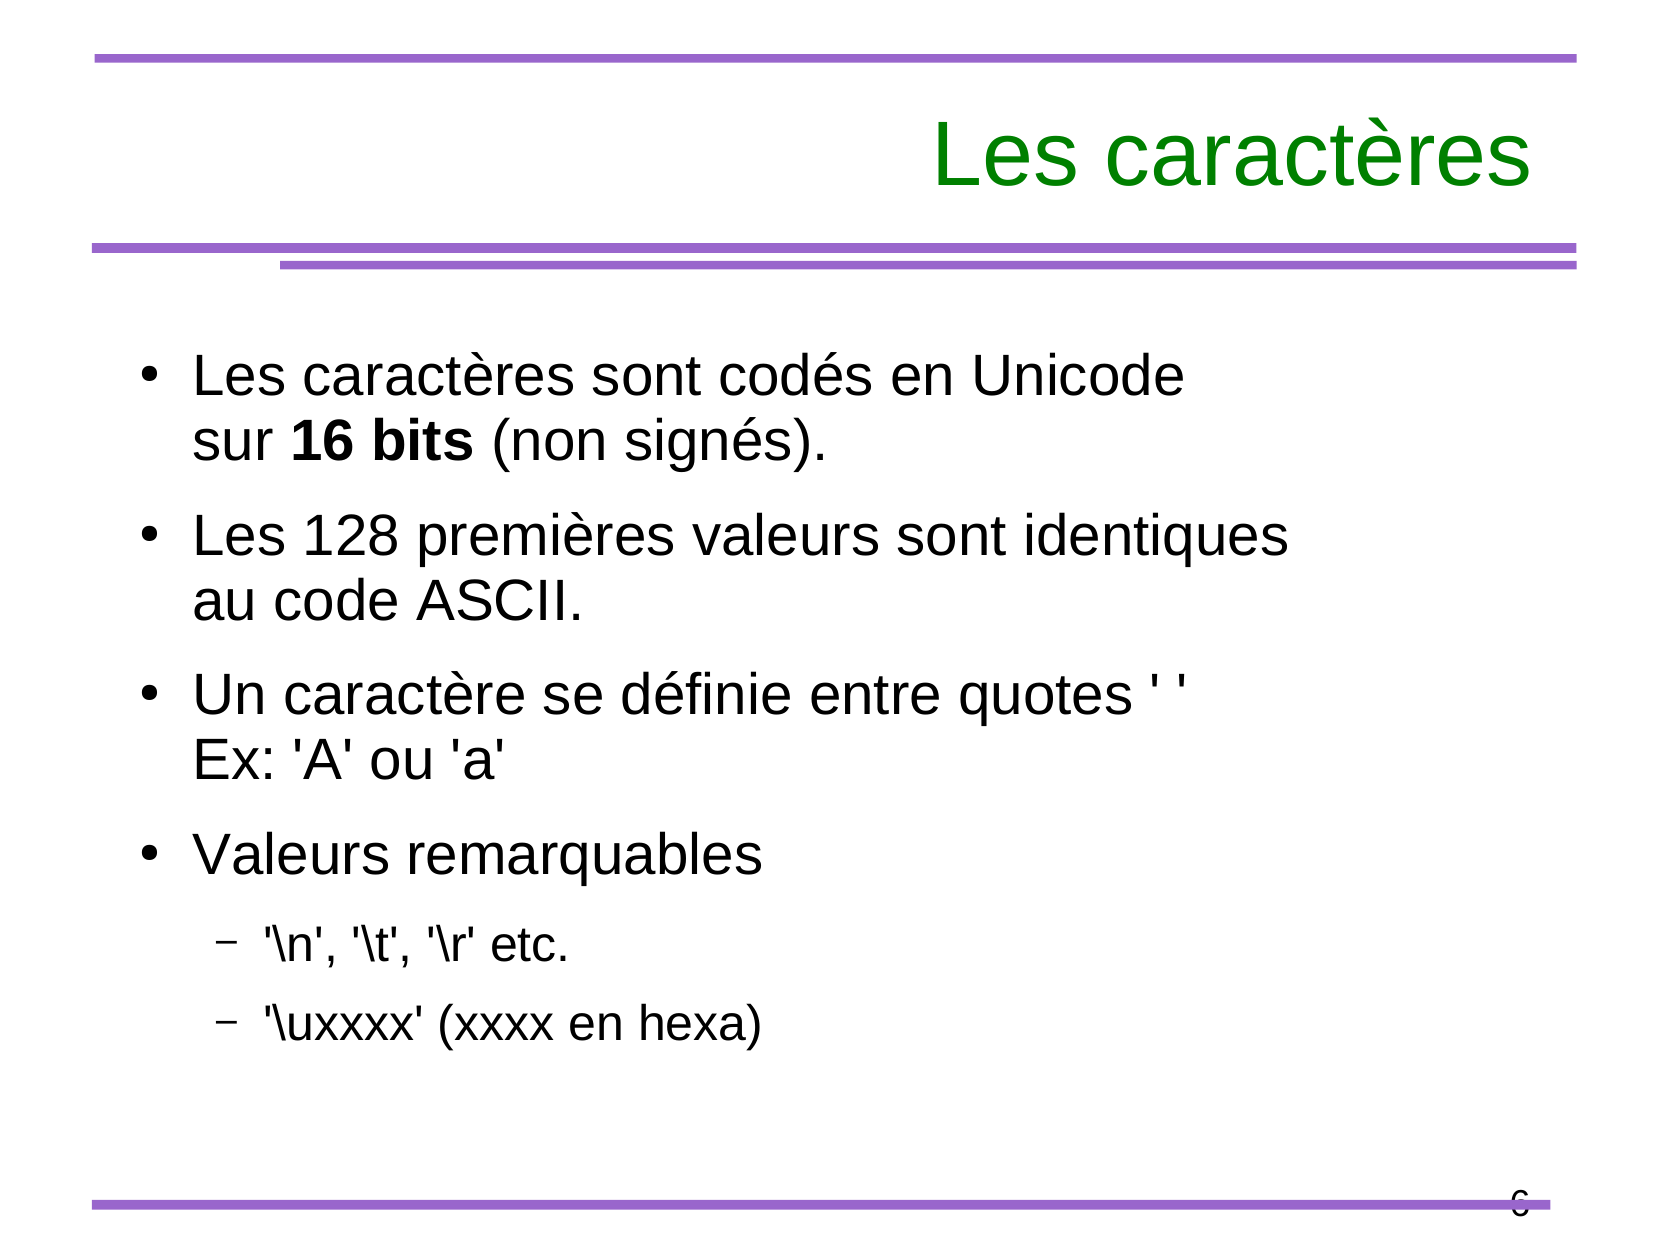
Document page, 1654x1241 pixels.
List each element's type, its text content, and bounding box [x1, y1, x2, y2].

title Les caractères [121, 49, 1534, 257]
list Les caractères sont codés en Unicode sur 16 bits (non signés). Les 128 premières valeurs sont identiques au code ASCII. Un caractère se définie entre quotes ' ' Ex: 'A' ou 'a' Valeurs remarquables '\n', '\t', '\r' etc. '\uxxxx' (xxxx en hexa) [121, 342, 1534, 1156]
